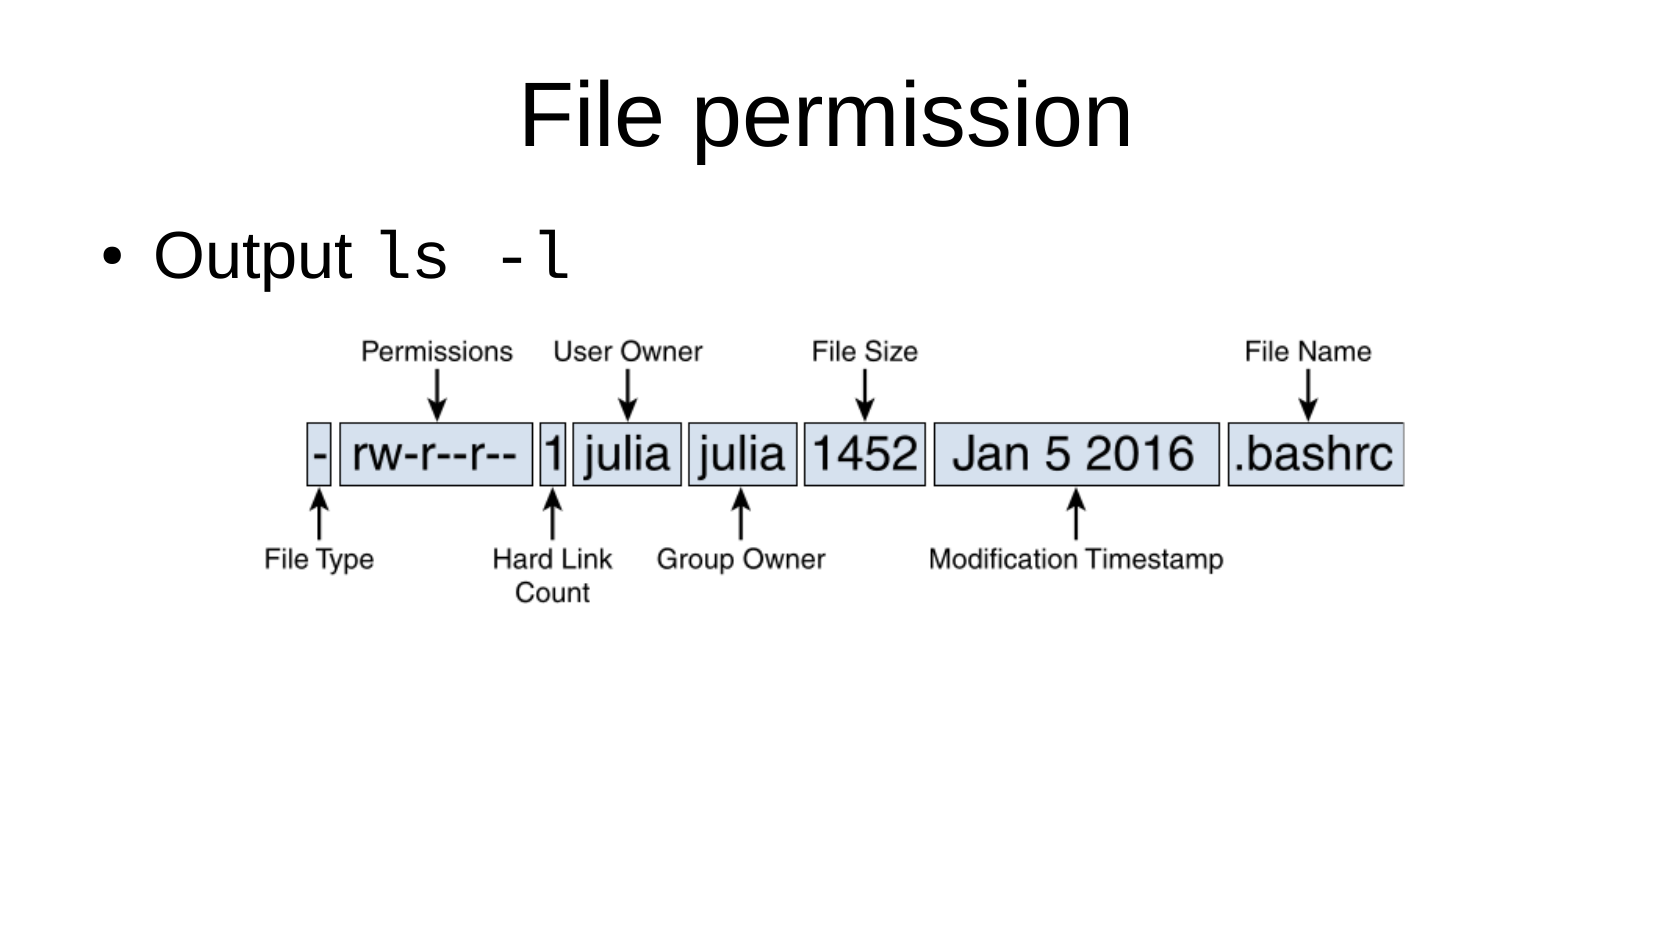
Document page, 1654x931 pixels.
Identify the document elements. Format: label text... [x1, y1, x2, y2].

list Output ls -l [82, 217, 1571, 758]
picture [252, 324, 1419, 618]
title File permission [82, 37, 1571, 193]
